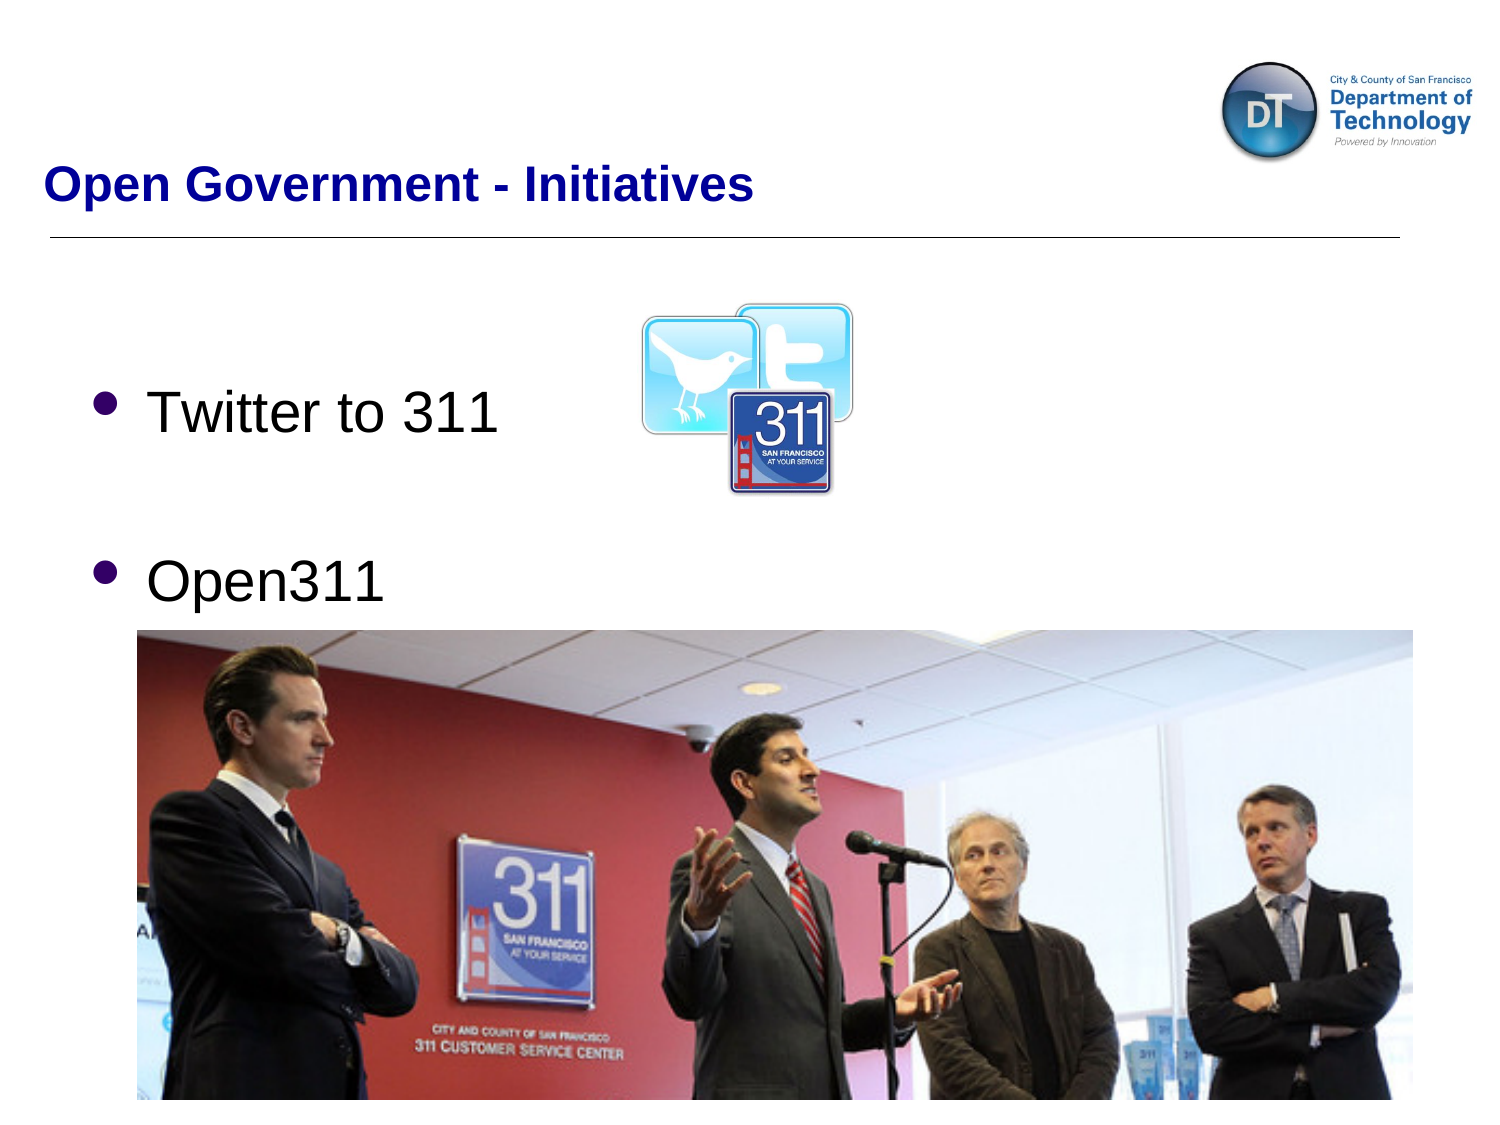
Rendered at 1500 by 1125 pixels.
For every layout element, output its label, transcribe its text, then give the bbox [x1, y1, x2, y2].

list Twitter to 311 Open311 [75, 282, 1426, 1006]
title Open Government - Initiatives [28, 117, 1104, 220]
picture [637, 299, 858, 501]
picture [1216, 59, 1477, 167]
picture [137, 630, 1413, 1101]
